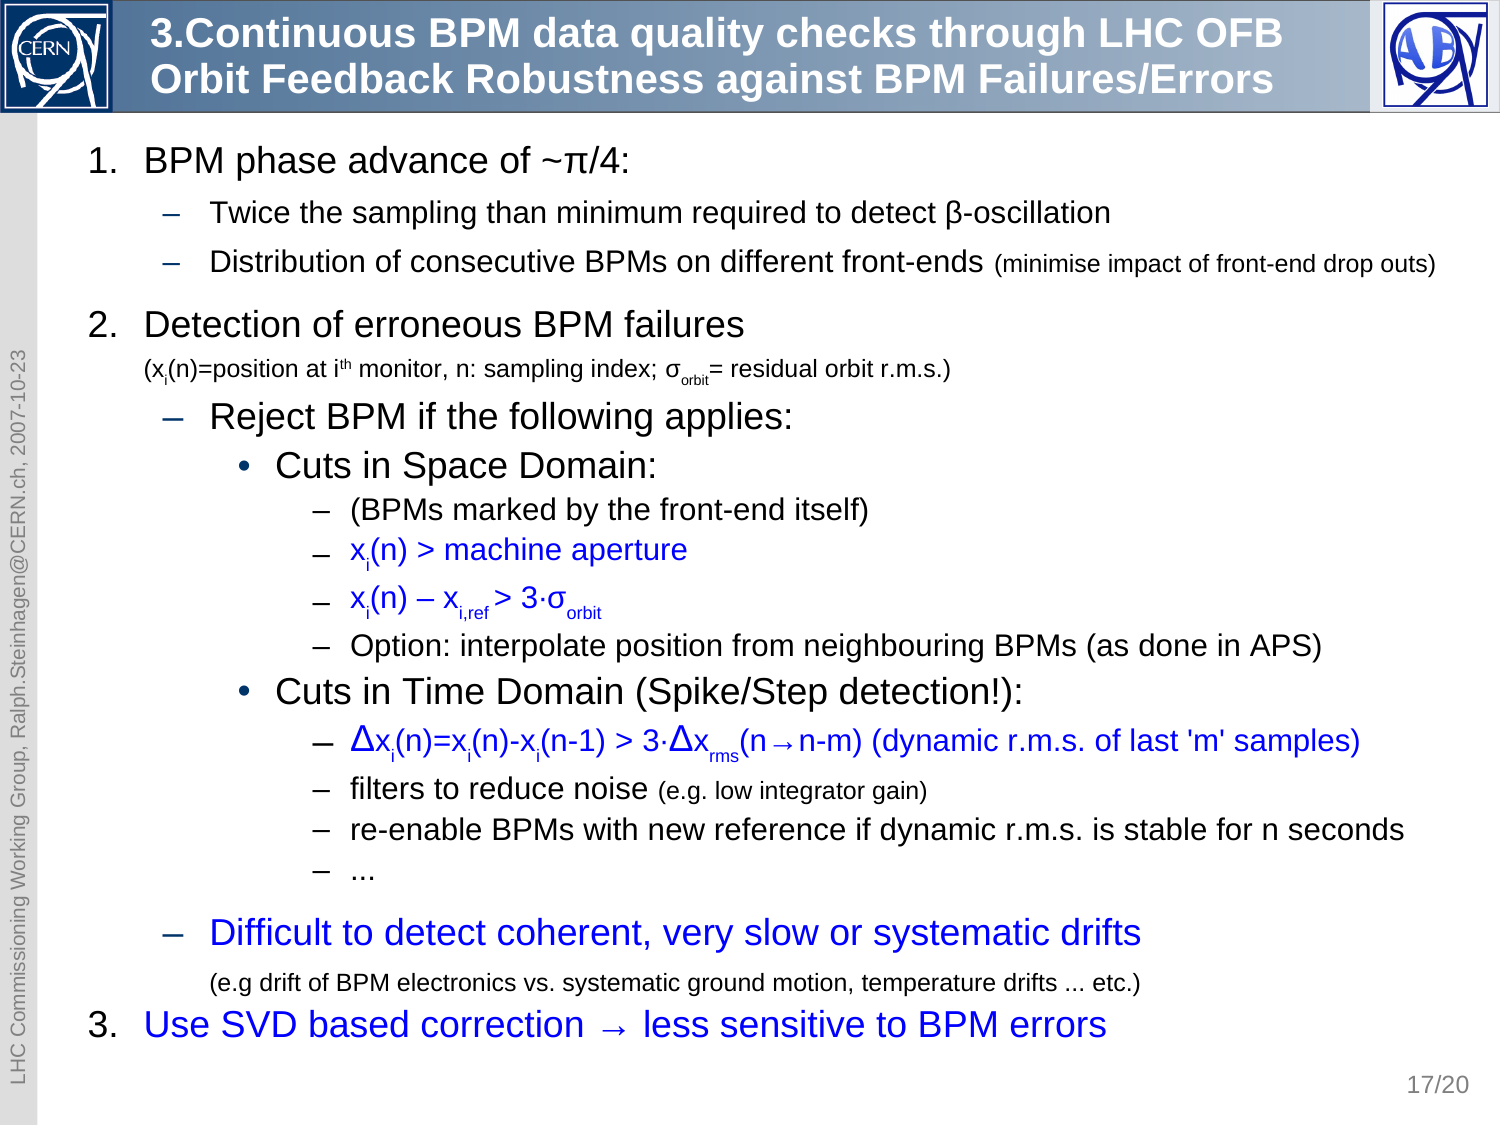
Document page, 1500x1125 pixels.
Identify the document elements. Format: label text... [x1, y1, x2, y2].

picture [1388, 1, 1489, 108]
title 3.Continuous BPM data quality checks through LHC OFB Orbit Feedback Robustness against BPM Failures/Errors [150, 0, 1388, 113]
list BPM phase advance of ~π/4: Twice the sampling than minimum required to detect β-oscillation Distribution of consecutive BPMs on different front-ends (minimise impact of front-end drop outs) Detection of erroneous BPM failures (xi(n)=position at ith monitor, n: sampling index; σorbit= residual orbit r.m.s.) Reject BPM if the following applies: Cuts in Space Domain: (BPMs marked by the front-end itself) xi(n) > machine aperture xi(n) – xi,ref > 3∙σorbit Option: interpolate position from neighbouring BPMs (as done in APS) Cuts in Time Domain (Spike/Step detection!): Δxi(n)=xi(n)-xi(n-1) > 3∙Δxrms(n→n-m) (dynamic r.m.s. of last 'm' samples) filters to reduce noise (e.g. low integrator gain) re-enable BPMs with new reference if dynamic r.m.s. is stable for n seconds ... Difficult to detect coherent, very slow or systematic drifts (e.g drift of BPM electronics vs. systematic ground motion, temperature drifts ... etc.) Use SVD based correction → less sensitive to BPM errors [87, 137, 1447, 1046]
picture [0, 0, 113, 113]
